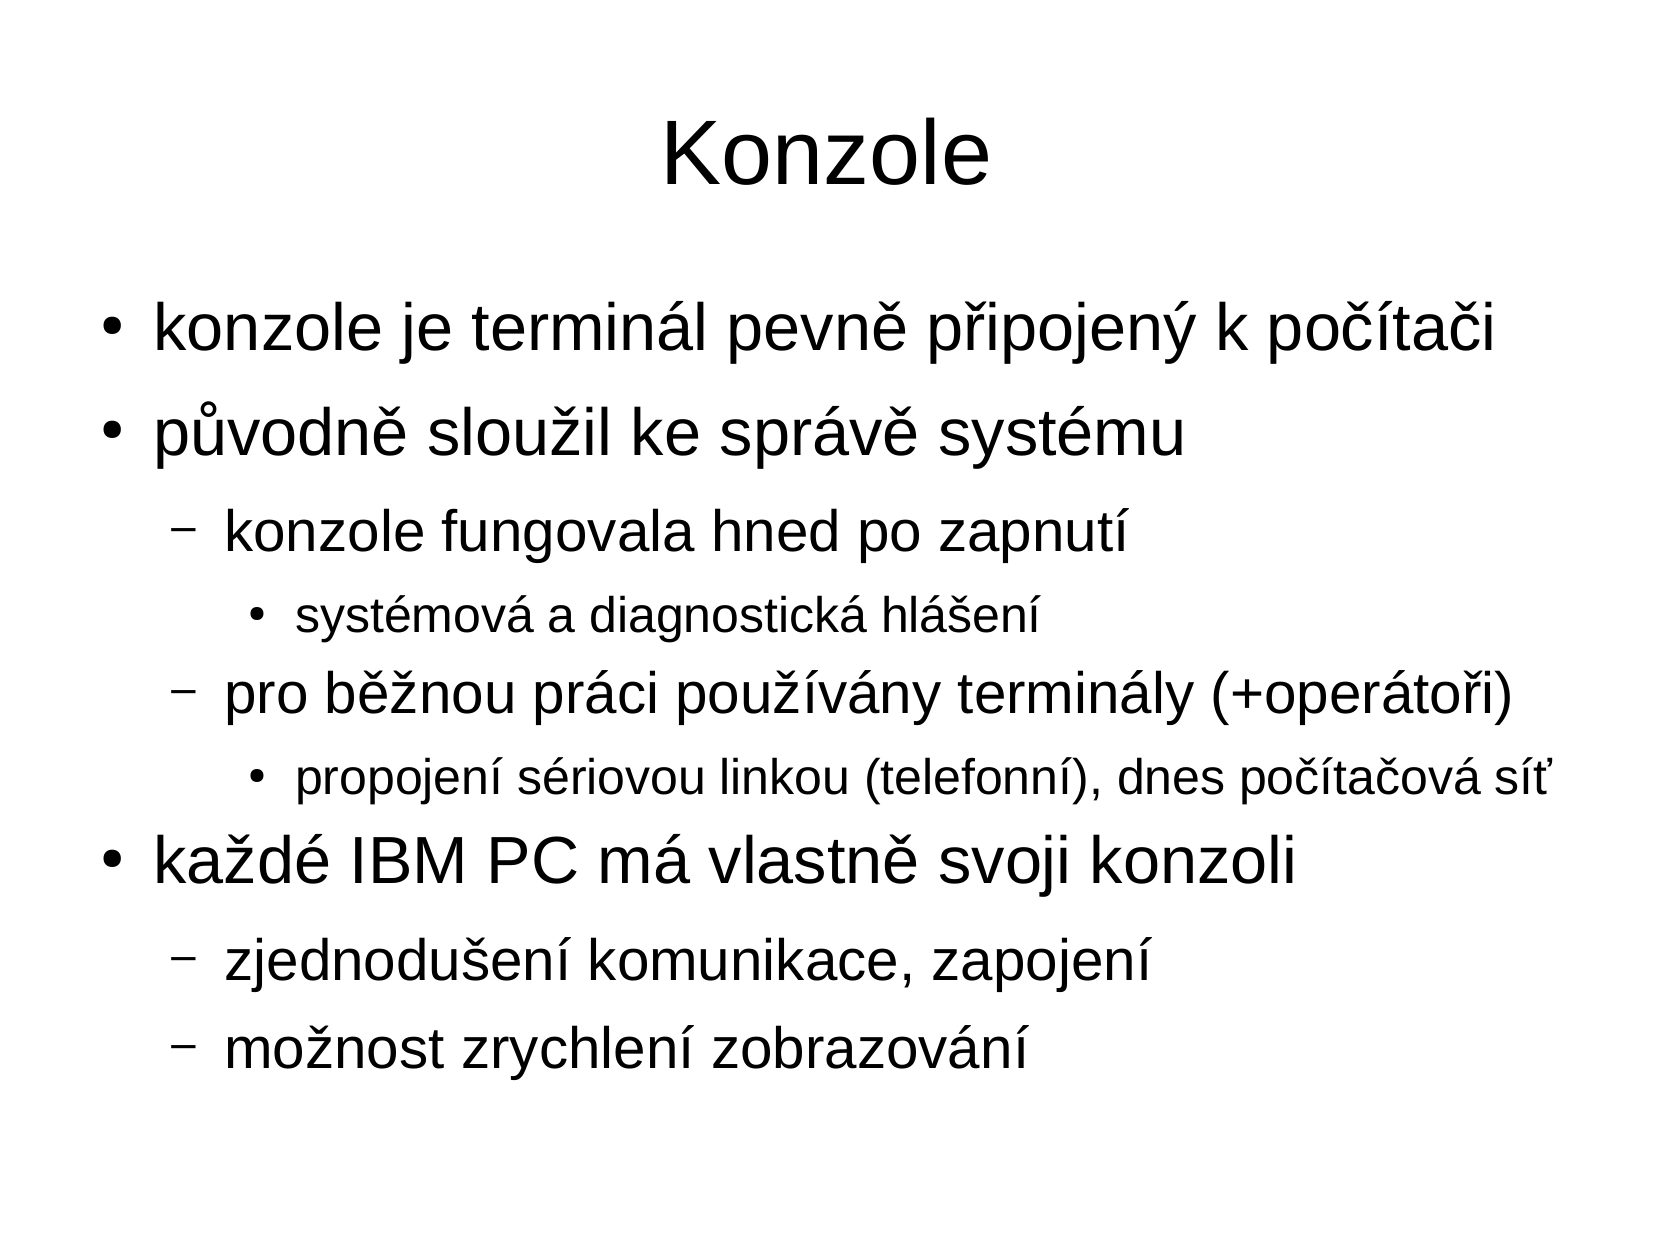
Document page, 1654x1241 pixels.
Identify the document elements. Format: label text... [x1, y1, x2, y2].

list konzole je terminál pevně připojený k počítači původně sloužil ke správě systému konzole fungovala hned po zapnutí systémová a diagnostická hlášení pro běžnou práci používány terminály (+operátoři) propojení sériovou linkou (telefonní), dnes počítačová síť každé IBM PC má vlastně svoji konzoli zjednodušení komunikace, zapojení možnost zrychlení zobrazování [82, 290, 1571, 1094]
title Konzole [82, 56, 1571, 250]
